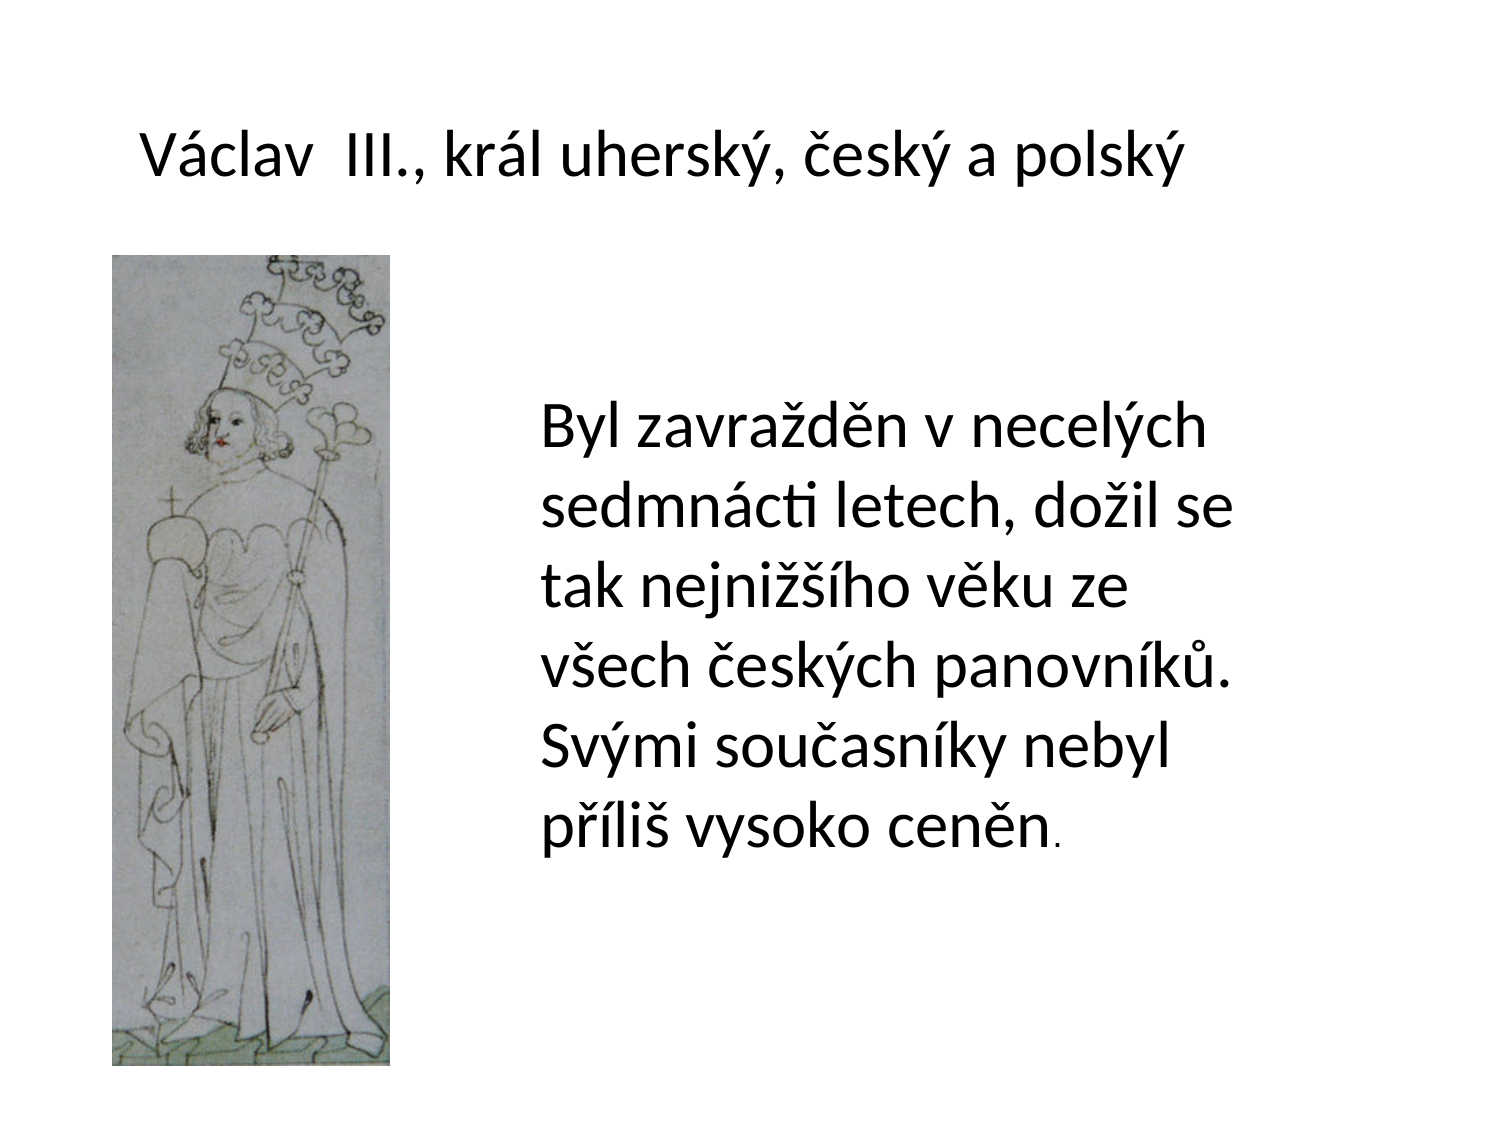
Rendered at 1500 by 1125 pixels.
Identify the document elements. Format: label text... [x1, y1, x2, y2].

text_box Byl zavražděn v necelých sedmnácti letech, dožil se tak nejnižšího věku ze všech českých panovníků. Svými současníky nebyl příliš vysoko ceněn. [525, 373, 1276, 869]
text_box Václav III., král uherský, český a polský [124, 101, 1202, 198]
picture [112, 255, 390, 1066]
